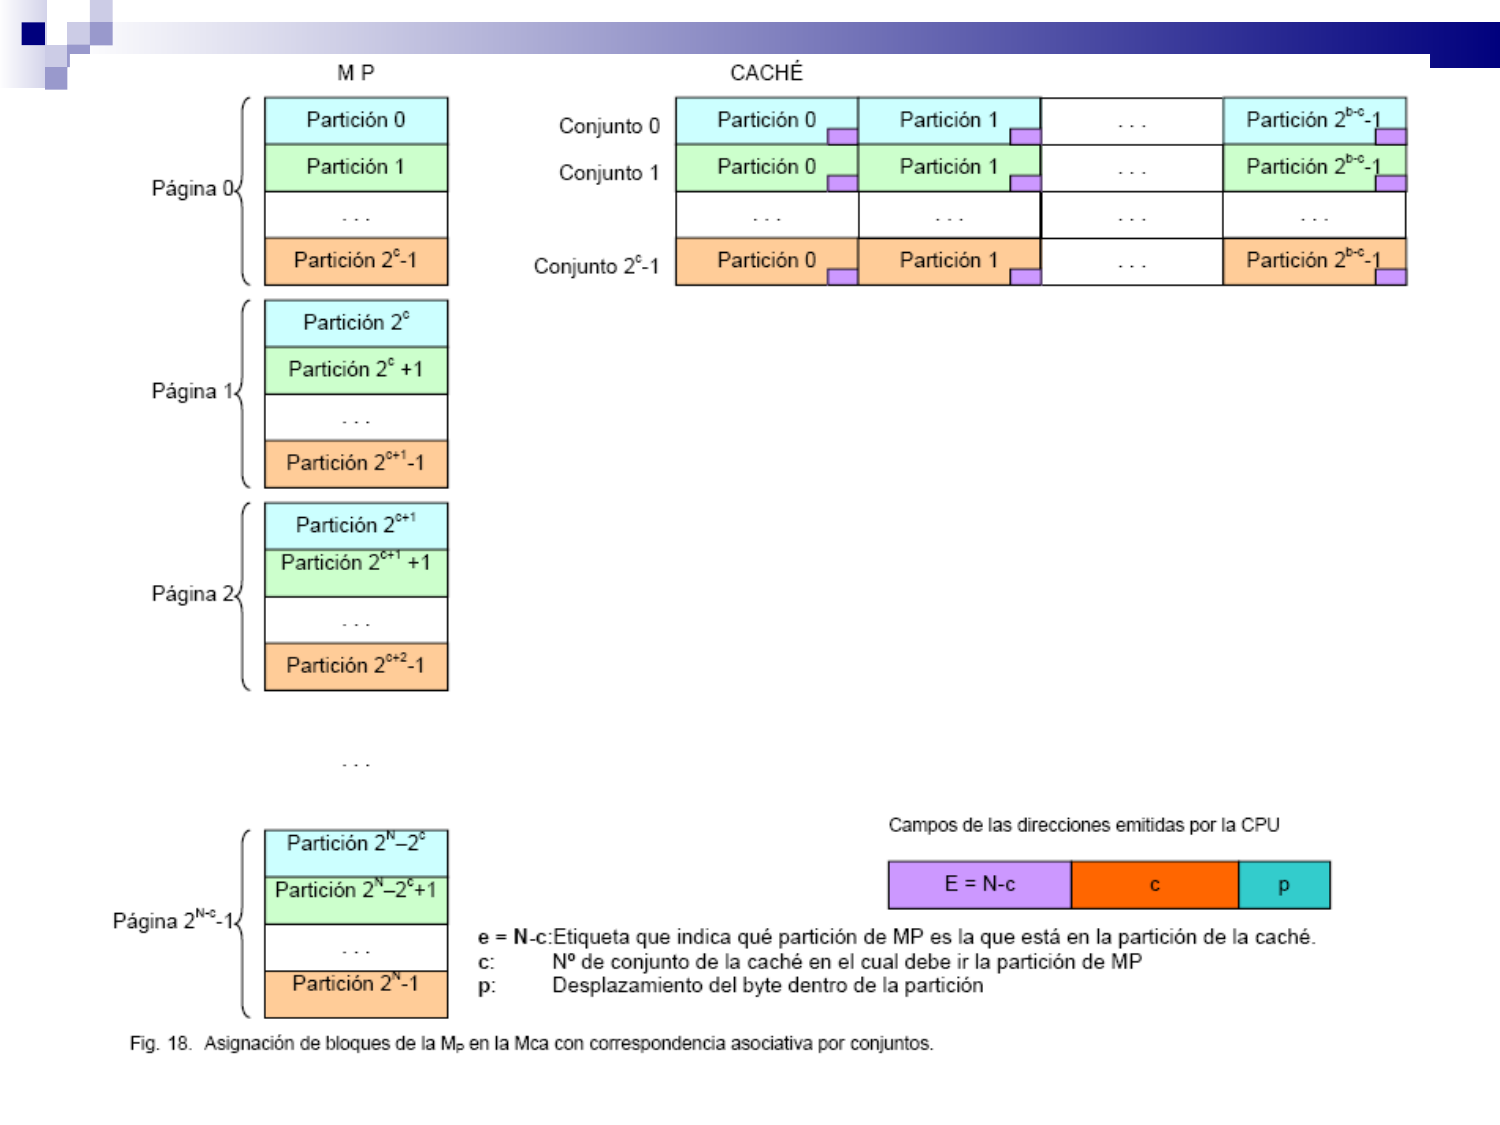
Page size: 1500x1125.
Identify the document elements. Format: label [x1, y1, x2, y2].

picture [69, 54, 1430, 1071]
